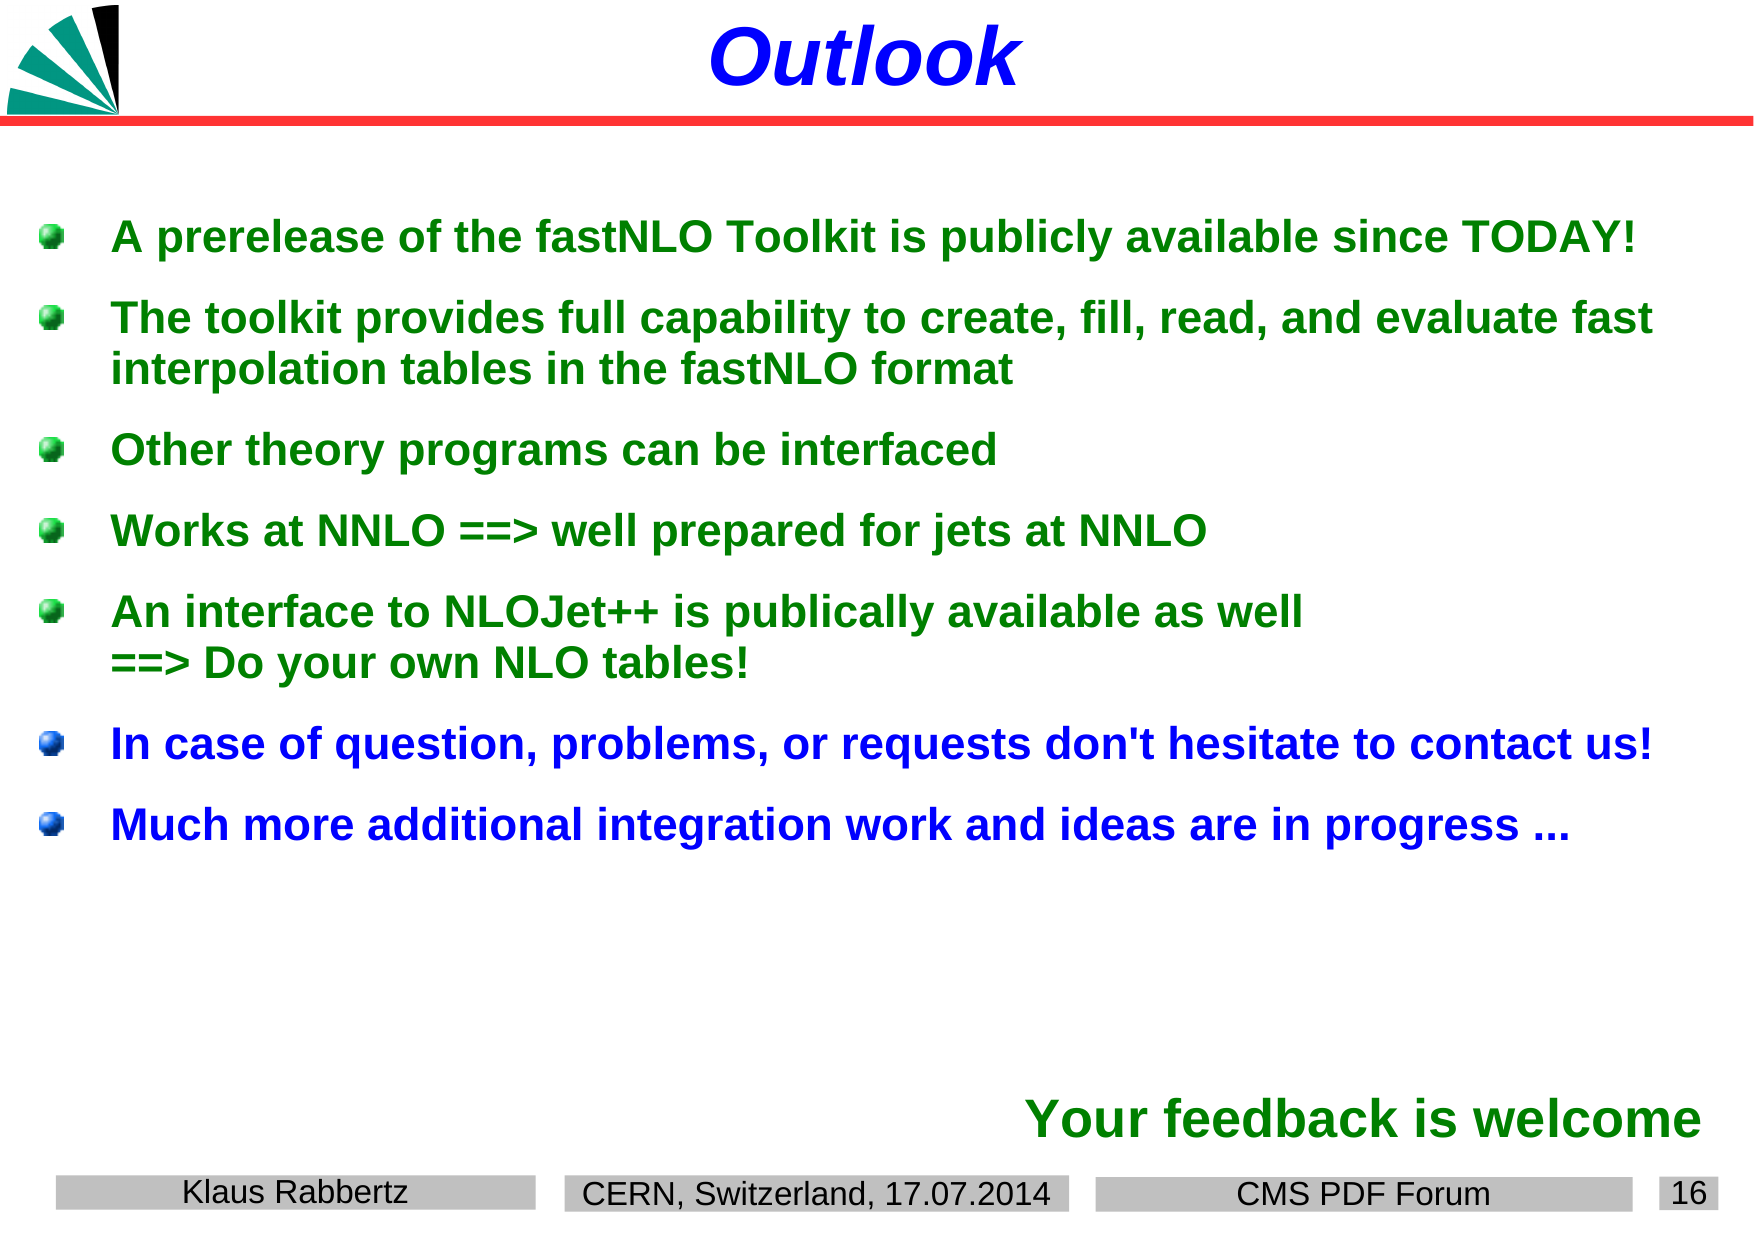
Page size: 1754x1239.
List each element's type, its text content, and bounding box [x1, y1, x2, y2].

text_box Your feedback is welcome [1012, 1083, 1714, 1156]
picture [7, 5, 119, 116]
title Outlook [123, 0, 1606, 114]
list A prerelease of the fastNLO Toolkit is publicly available since TODAY! The toolkit provides full capability to create, fill, read, and evaluate fast interpolation tables in the fastNLO format Other theory programs can be interfaced Works at NNLO ==> well prepared for jets at NNLO An interface to NLOJet++ is publically available as well ==> Do your own NLO tables! In case of question, problems, or requests don't hesitate to contact us! Much more additional integration work and ideas are in progress ... [27, 211, 1730, 850]
